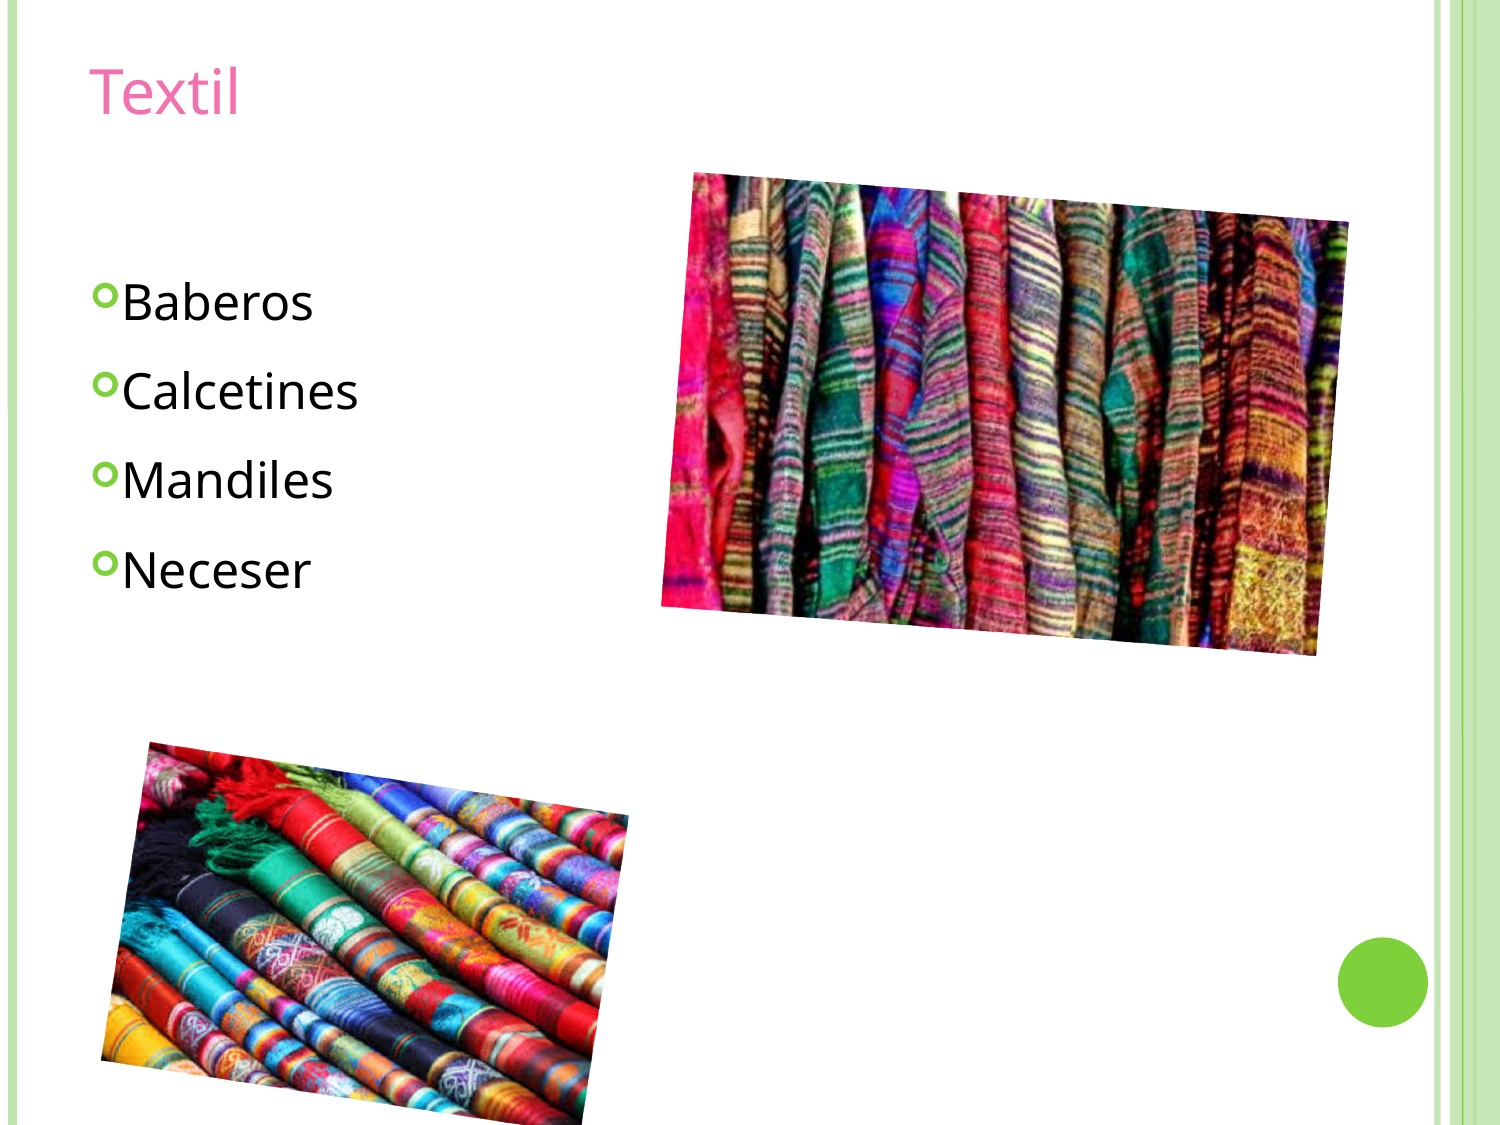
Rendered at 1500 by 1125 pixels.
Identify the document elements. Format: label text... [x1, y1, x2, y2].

picture [660, 171, 1349, 656]
picture [100, 741, 629, 1125]
title Textil [75, 45, 1300, 233]
list Baberos Calcetines Mandiles Neceser [75, 262, 1300, 1062]
